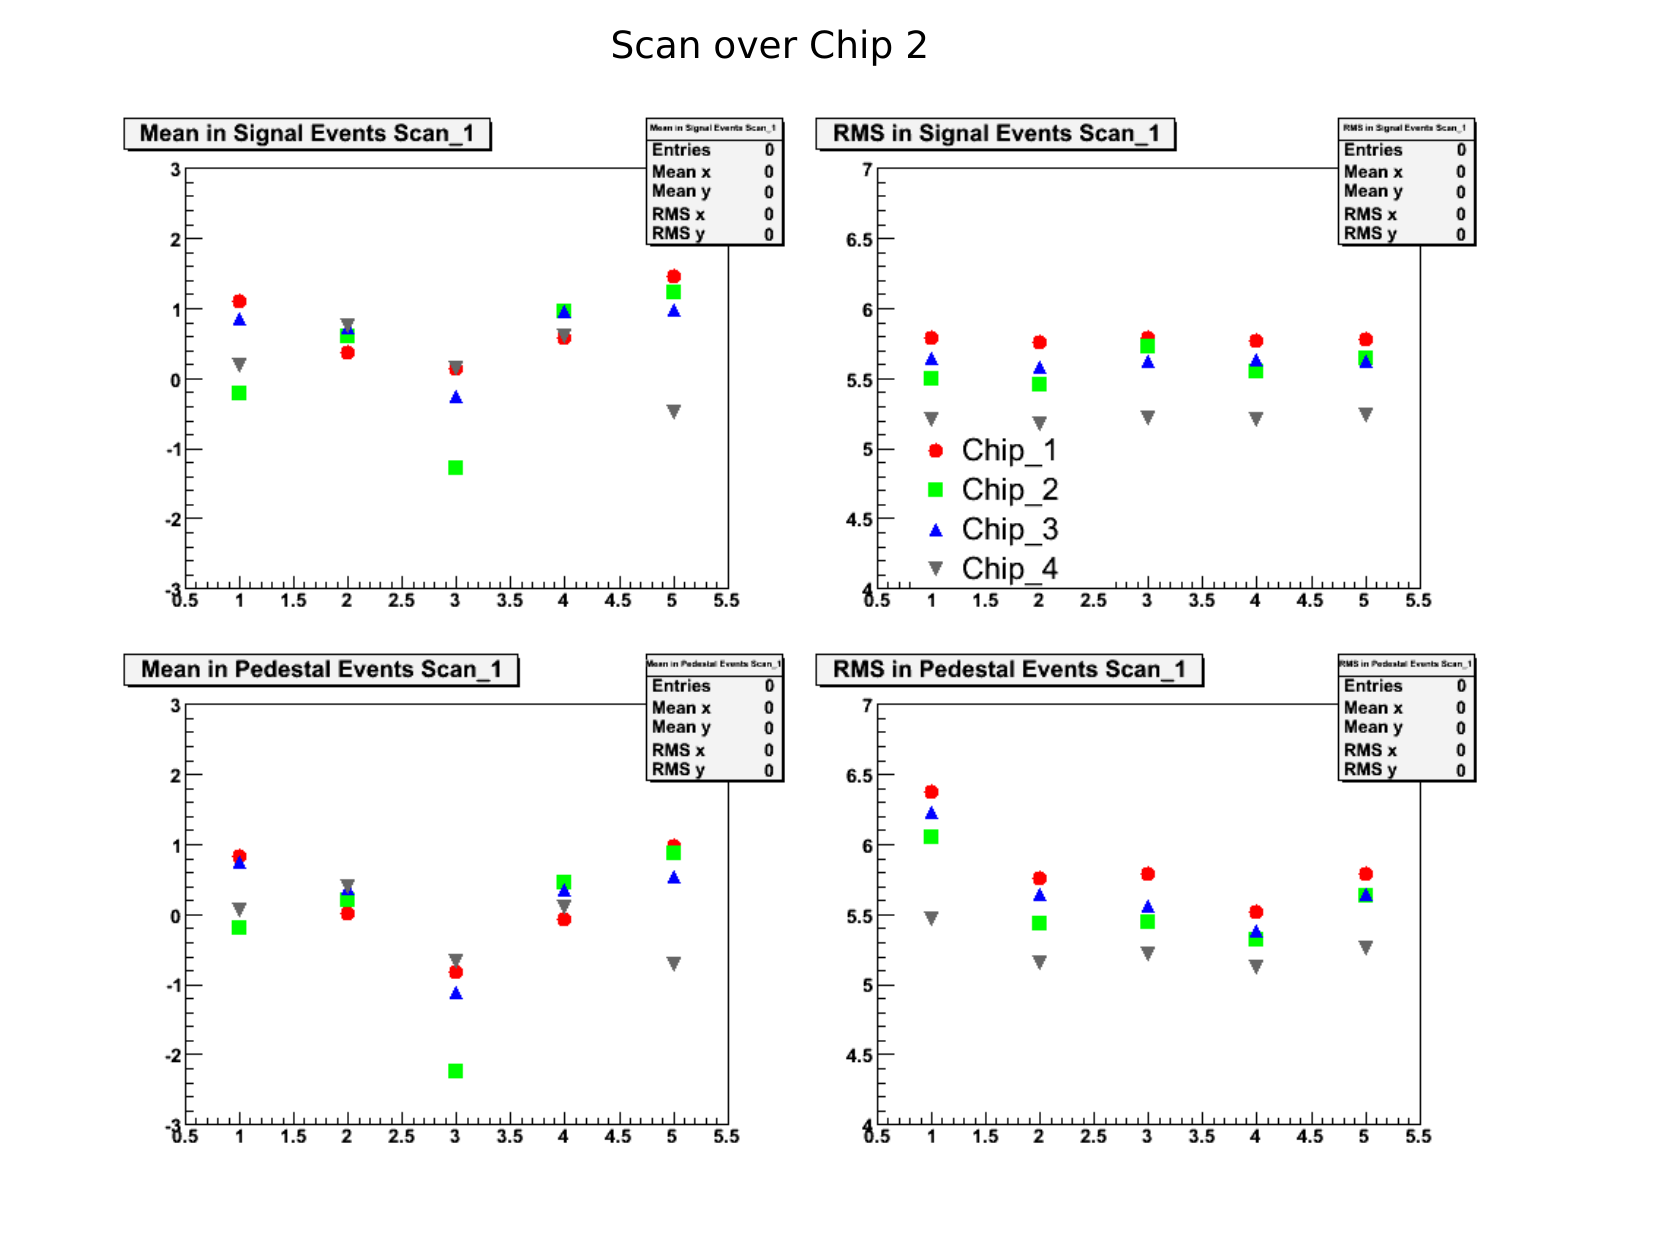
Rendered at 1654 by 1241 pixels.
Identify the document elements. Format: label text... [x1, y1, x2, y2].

text_box Scan over Chip 2 [595, 16, 938, 76]
picture [112, 112, 1496, 1184]
